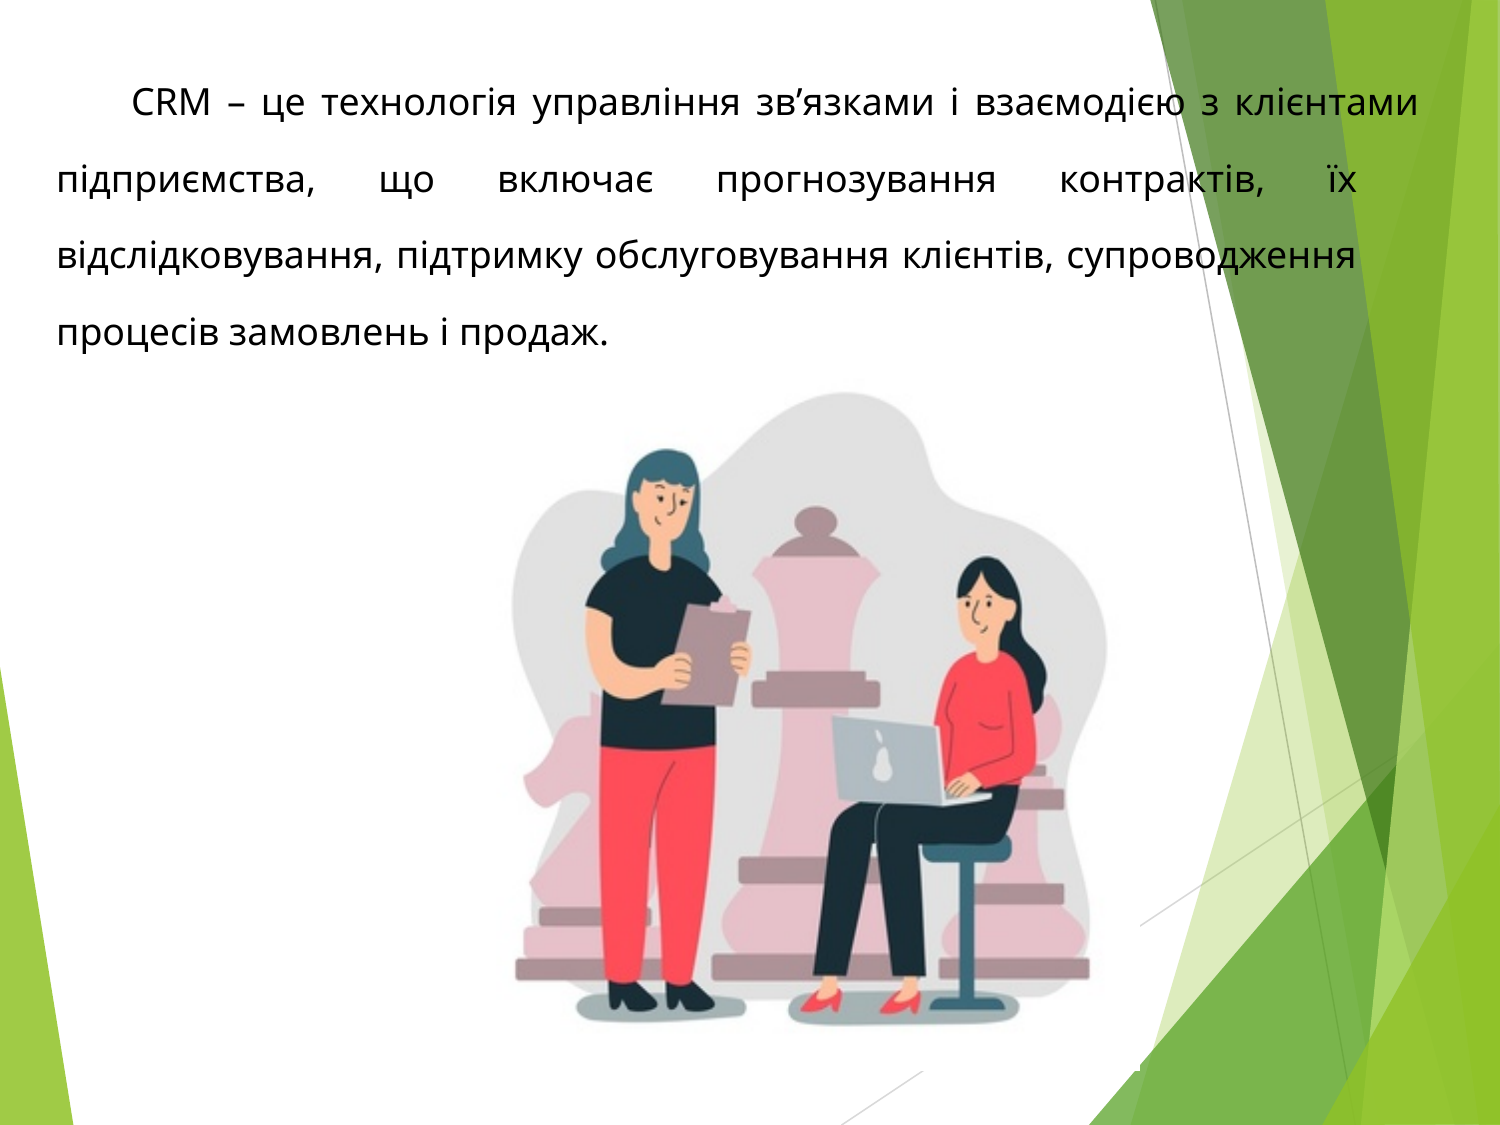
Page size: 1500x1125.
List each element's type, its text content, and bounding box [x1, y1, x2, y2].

picture [466, 364, 1140, 1071]
text_box CRM – це технологія управління зв’язками і взаємодією з клієнтами підприємства, що включає прогнозування контрактів, їх відслідковування, підтримку обслуговування клієнтів, супроводження процесів замовлень і продаж. [41, 42, 1436, 364]
